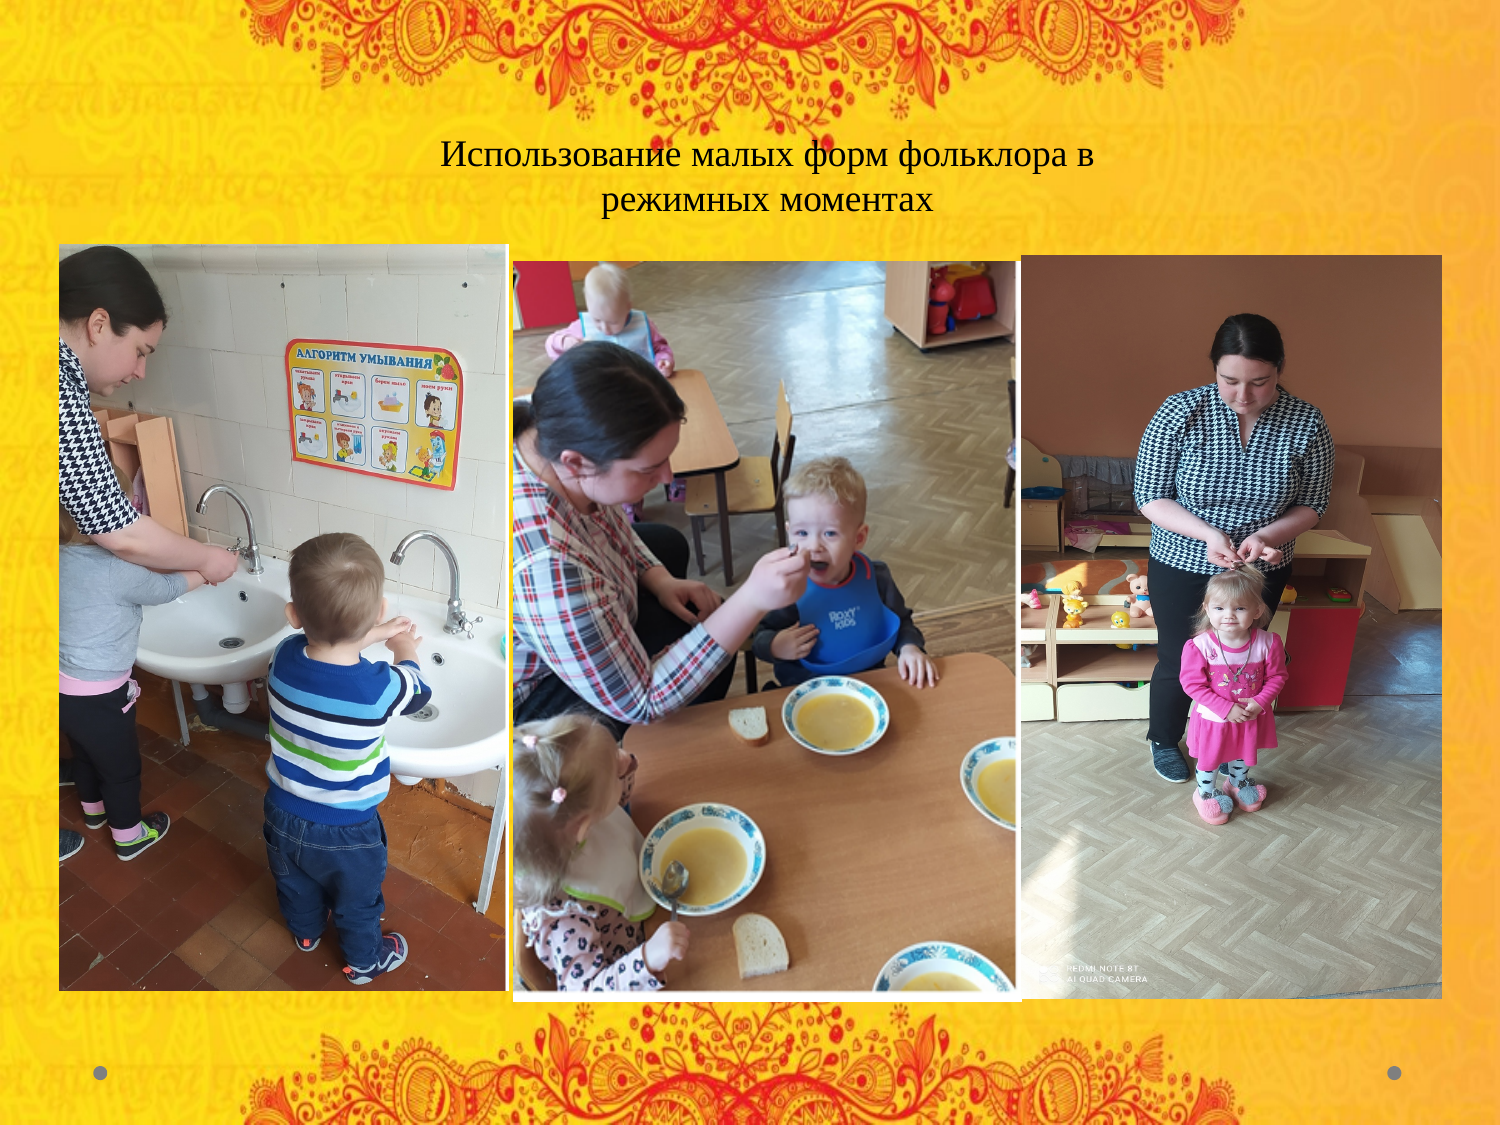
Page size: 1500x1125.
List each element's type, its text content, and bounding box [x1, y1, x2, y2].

text_box Использование малых форм фольклора в режимных моментах [386, 121, 1149, 228]
picture [59, 244, 509, 991]
picture [513, 255, 1442, 1002]
